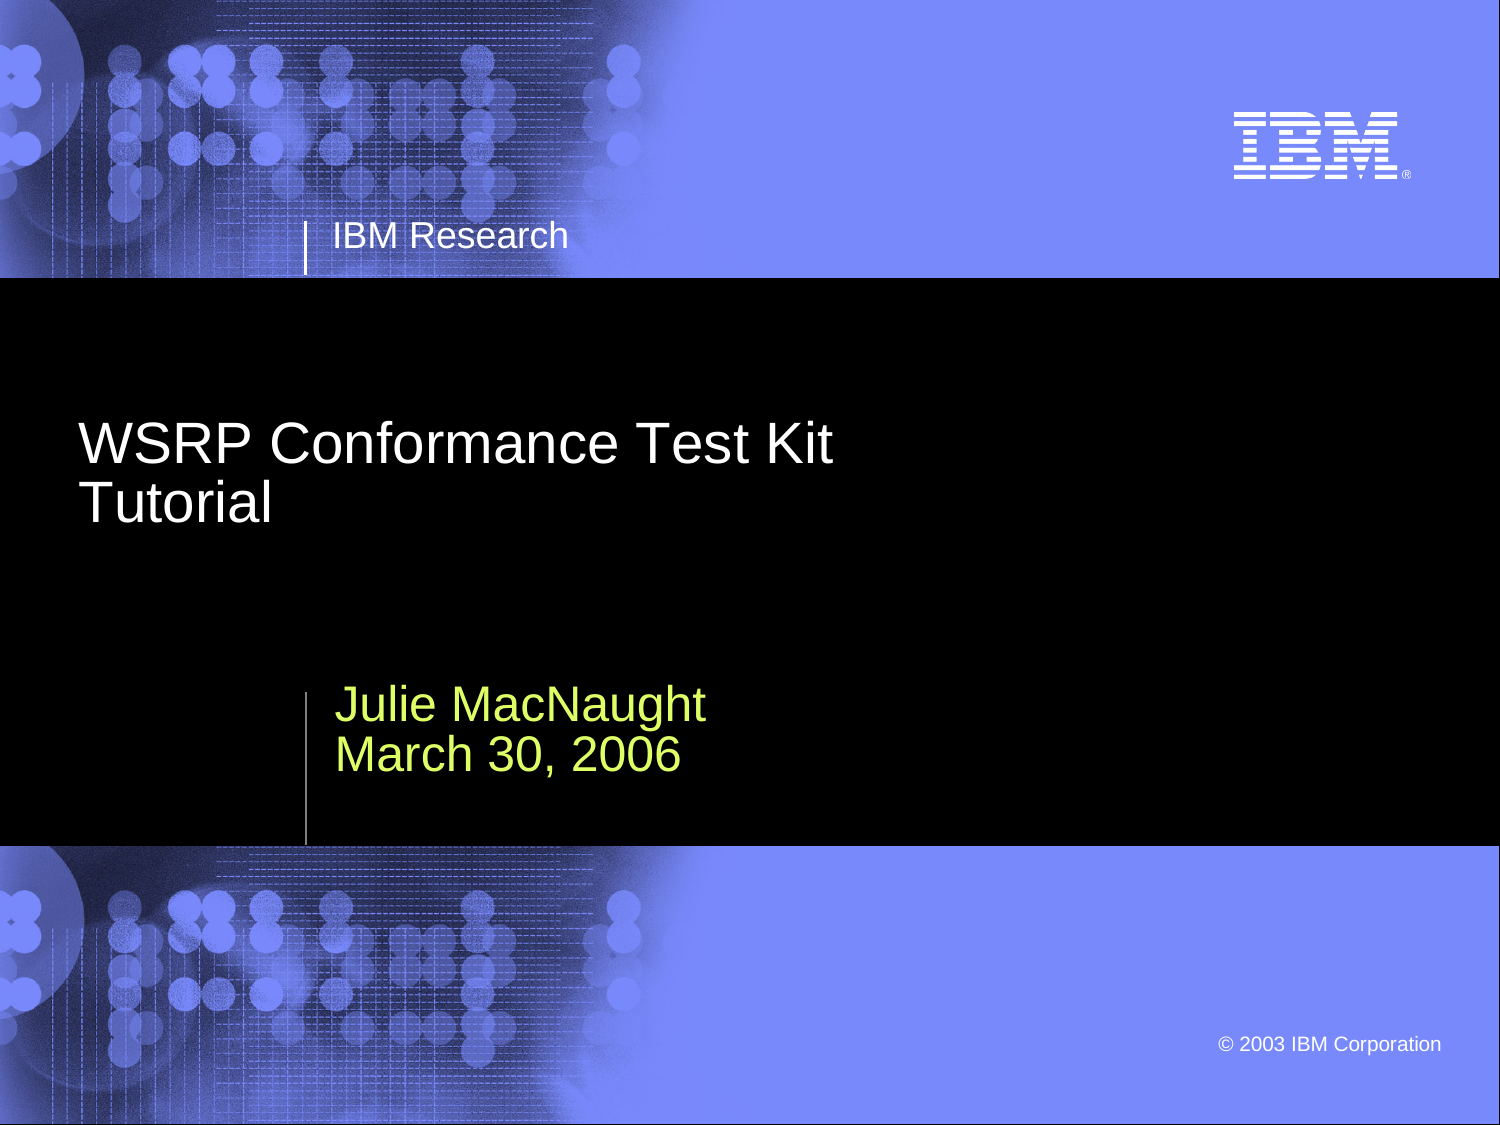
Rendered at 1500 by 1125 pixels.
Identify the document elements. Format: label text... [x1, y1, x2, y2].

picture [0, 846, 1499, 1124]
subtitle Julie MacNaught March 30, 2006 [319, 673, 1370, 838]
picture [0, 0, 1499, 278]
title WSRP Conformance Test Kit Tutorial [64, 409, 1369, 651]
